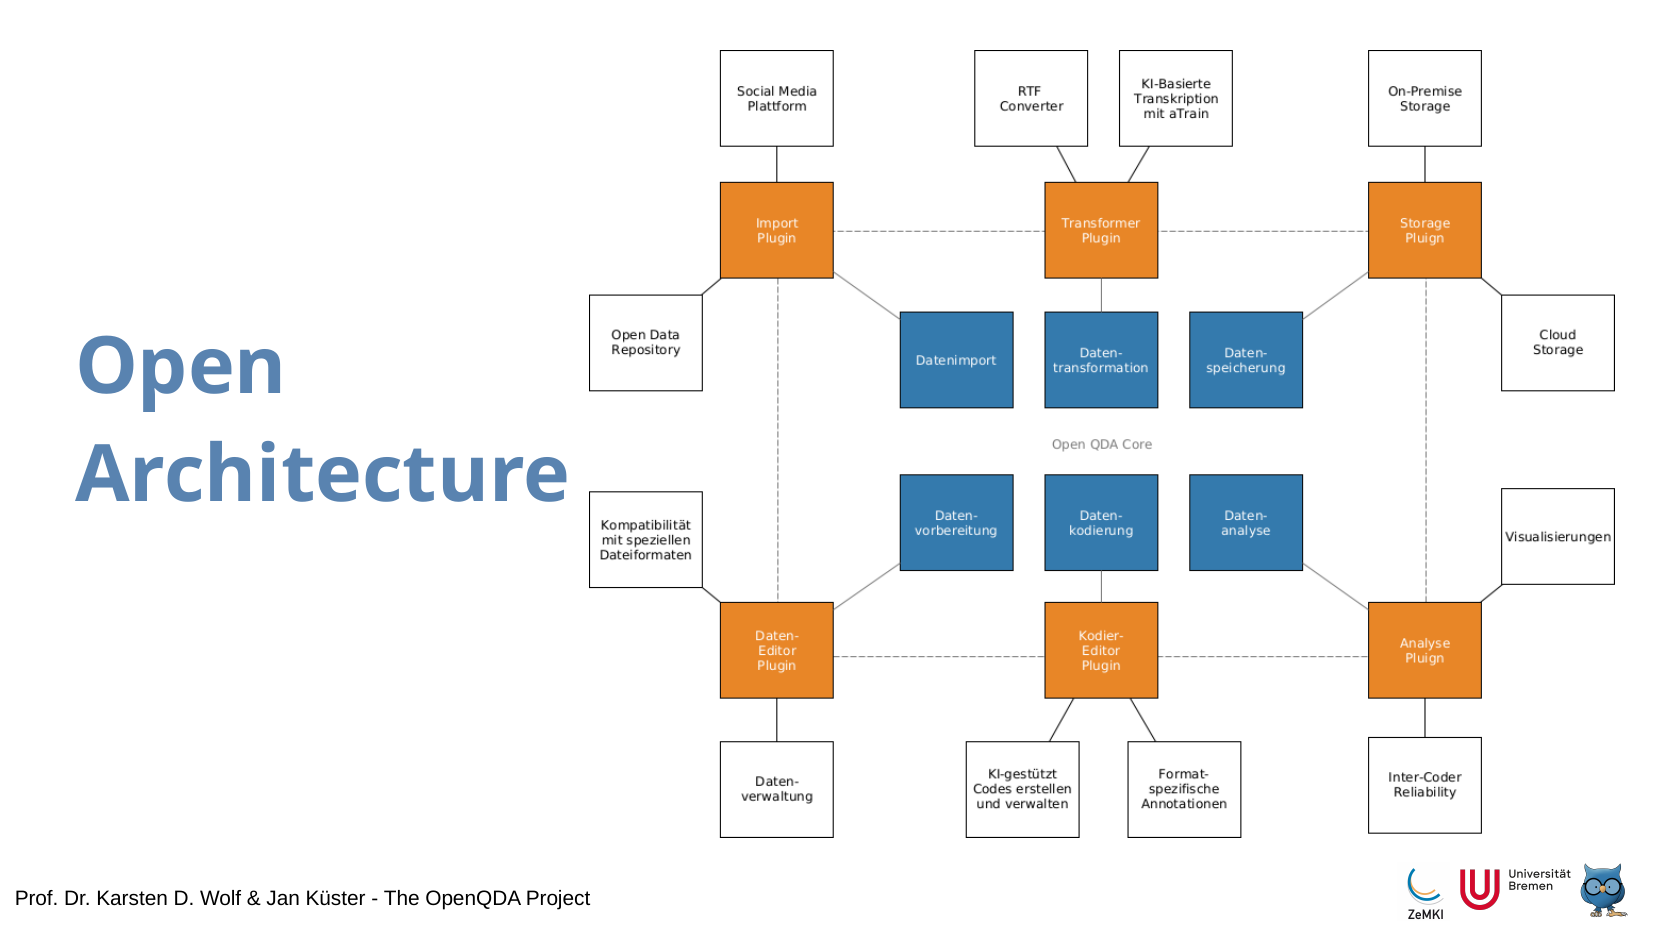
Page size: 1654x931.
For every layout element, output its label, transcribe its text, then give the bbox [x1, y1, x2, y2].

picture [1460, 869, 1571, 910]
picture [1397, 862, 1450, 921]
title Open Architecture [75, 308, 589, 526]
picture [1575, 862, 1631, 918]
picture [589, 50, 1615, 839]
